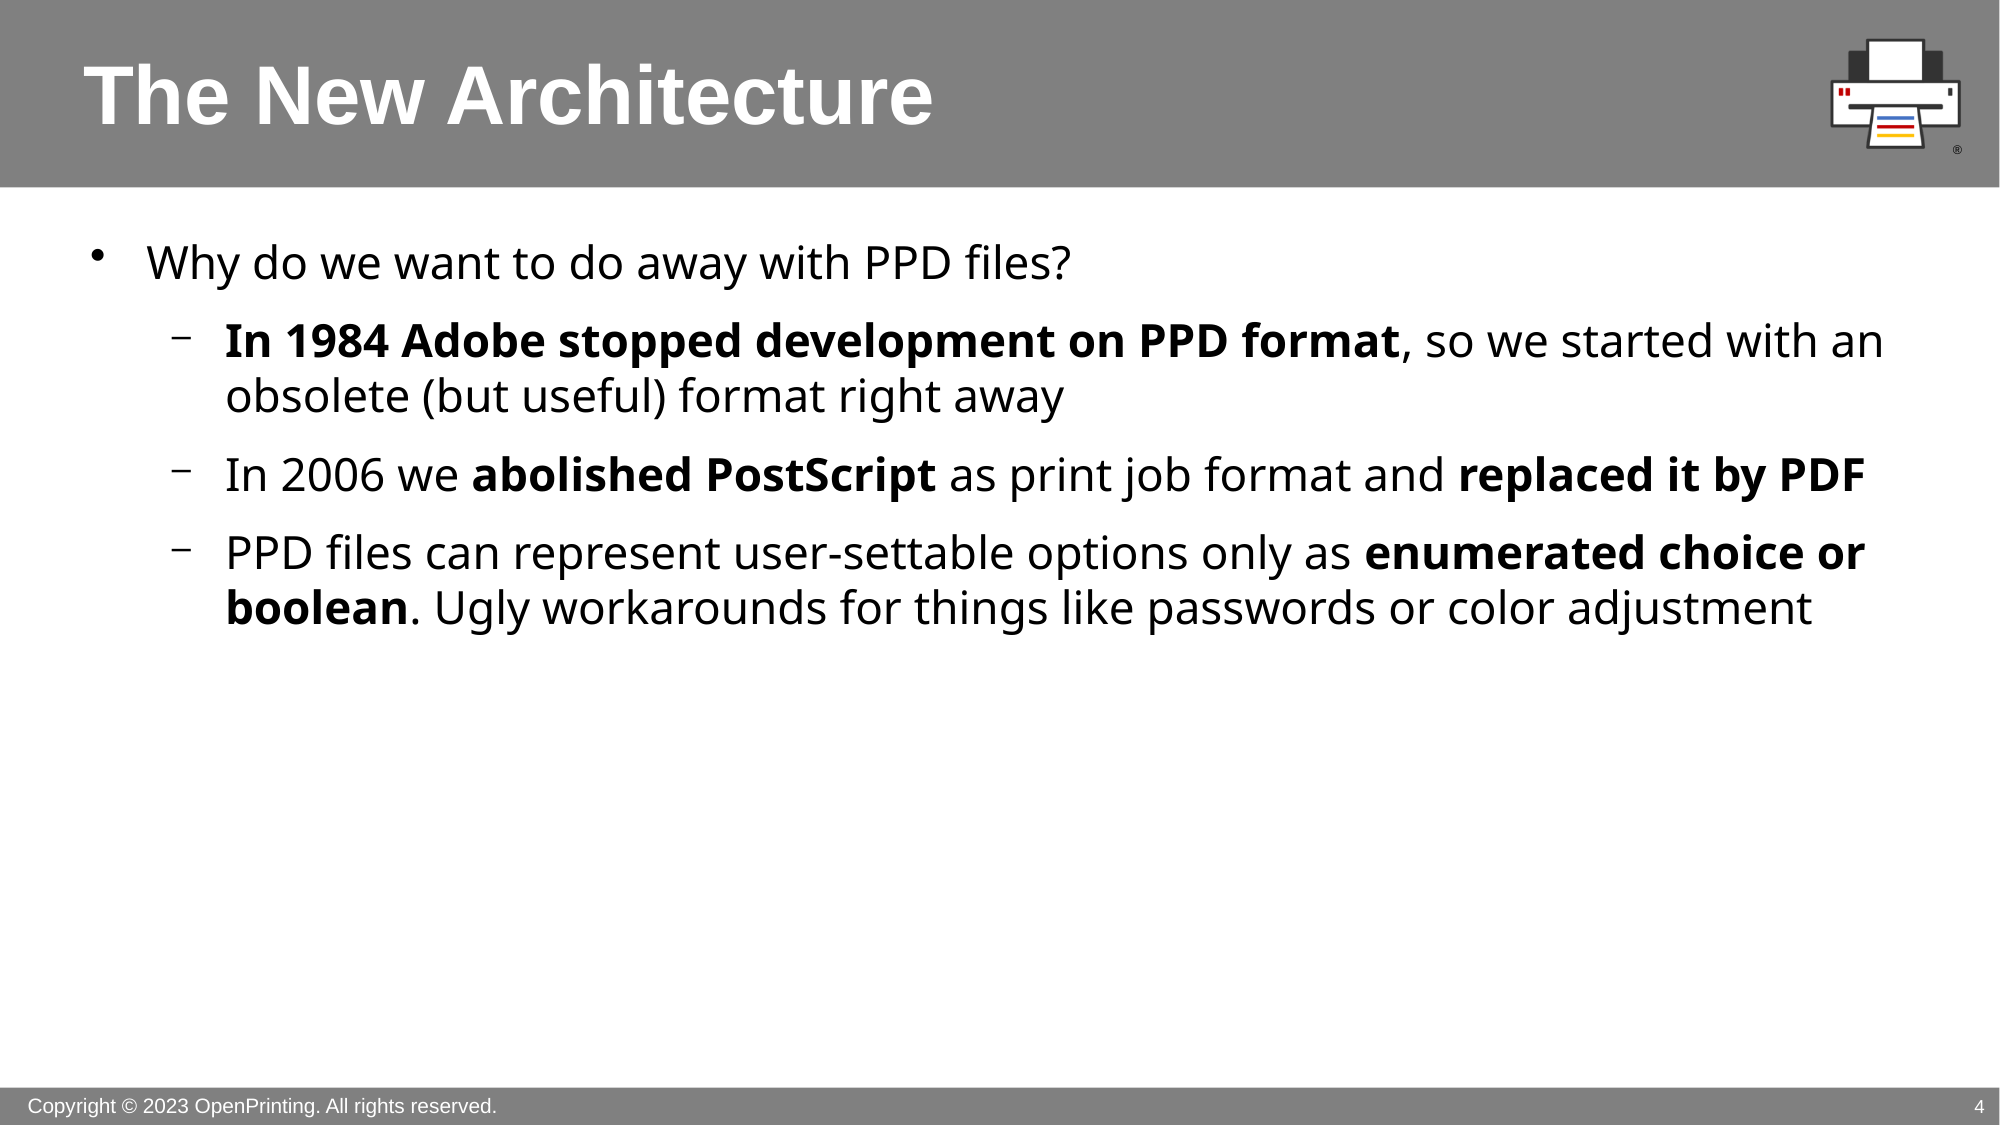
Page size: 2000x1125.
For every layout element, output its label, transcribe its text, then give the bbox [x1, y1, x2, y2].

title The New Architecture [75, 7, 1786, 175]
list Why do we want to do away with PPD files? In 1984 Adobe stopped development on PPD format, so we started with an obsolete (but useful) format right away In 2006 we abolished PostScript as print job format and replaced it by PDF PPD files can represent user-settable options only as enumerated choice or boolean. Ugly workarounds for things like passwords or color adjustment [75, 224, 1936, 1067]
picture [1825, 33, 1966, 154]
